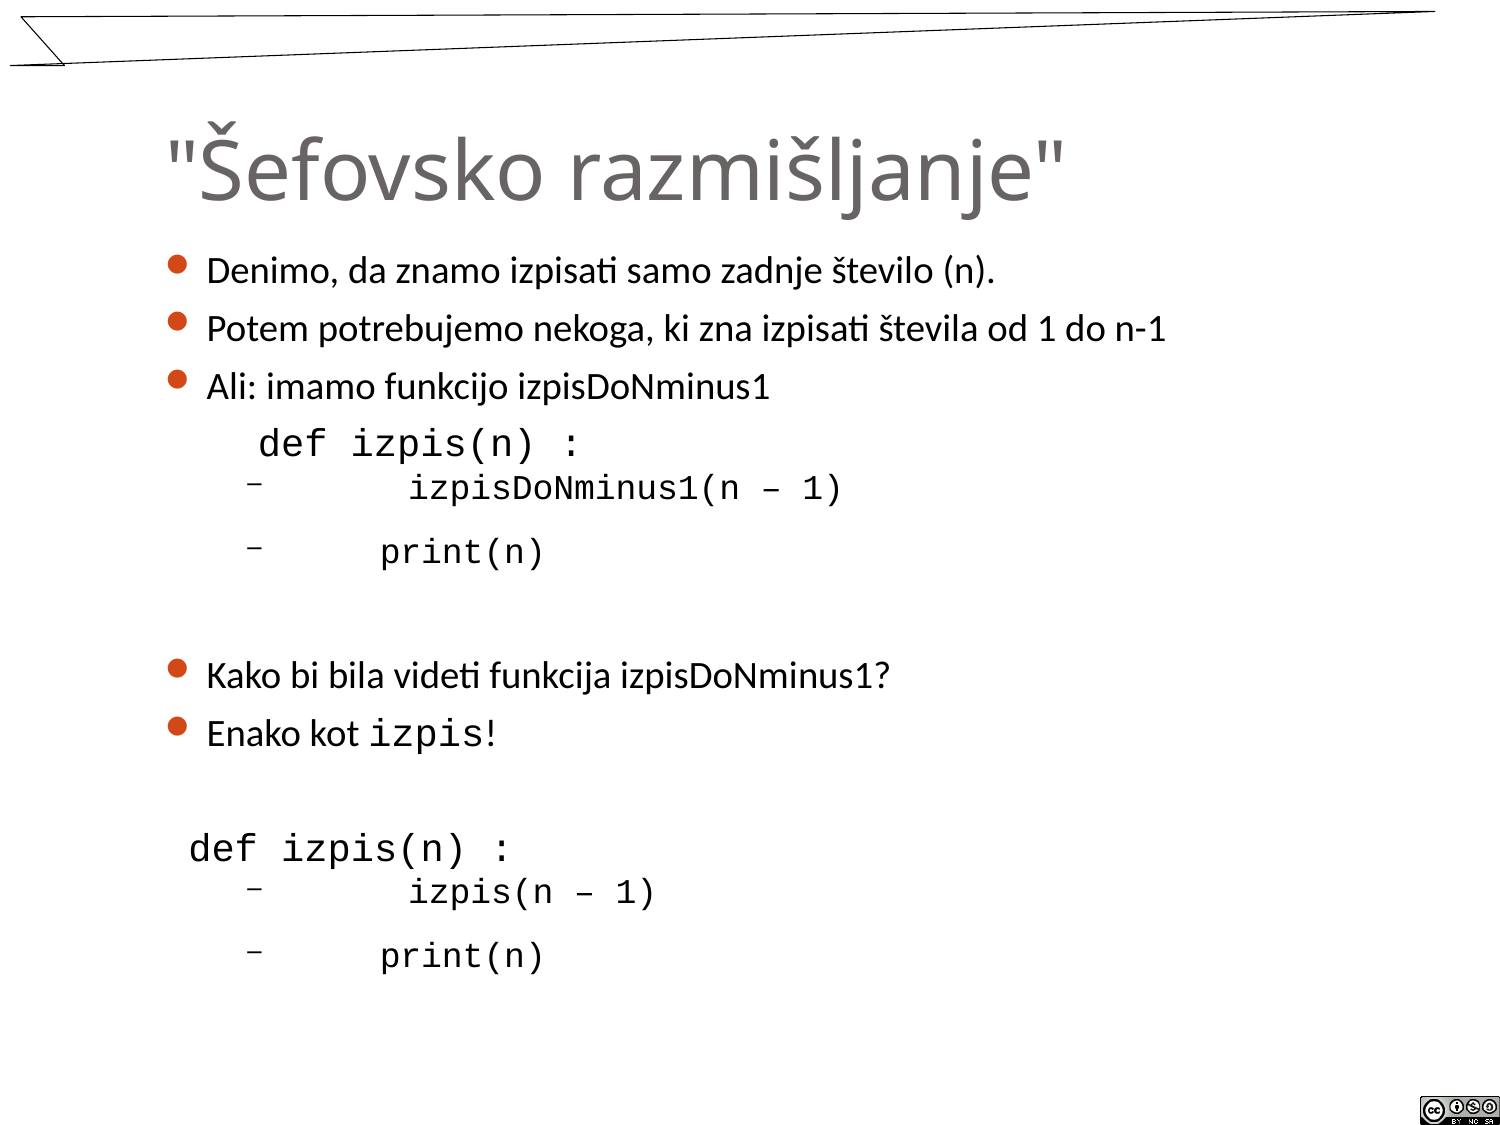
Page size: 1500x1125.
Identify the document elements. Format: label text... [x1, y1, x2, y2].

picture [1420, 1096, 1500, 1125]
list Denimo, da znamo izpisati samo zadnje število (n). Potem potrebujemo nekoga, ki zna izpisati števila od 1 do n-1 Ali: imamo funkcijo izpisDoNminus1 def izpis(n) : izpisDoNminus1(n – 1) print(n) Kako bi bila videti funkcija izpisDoNminus1? Enako kot izpis! def izpis(n) : izpis(n – 1) print(n) [150, 237, 1425, 988]
title "Šefovsko razmišljanje" [150, 45, 1425, 233]
